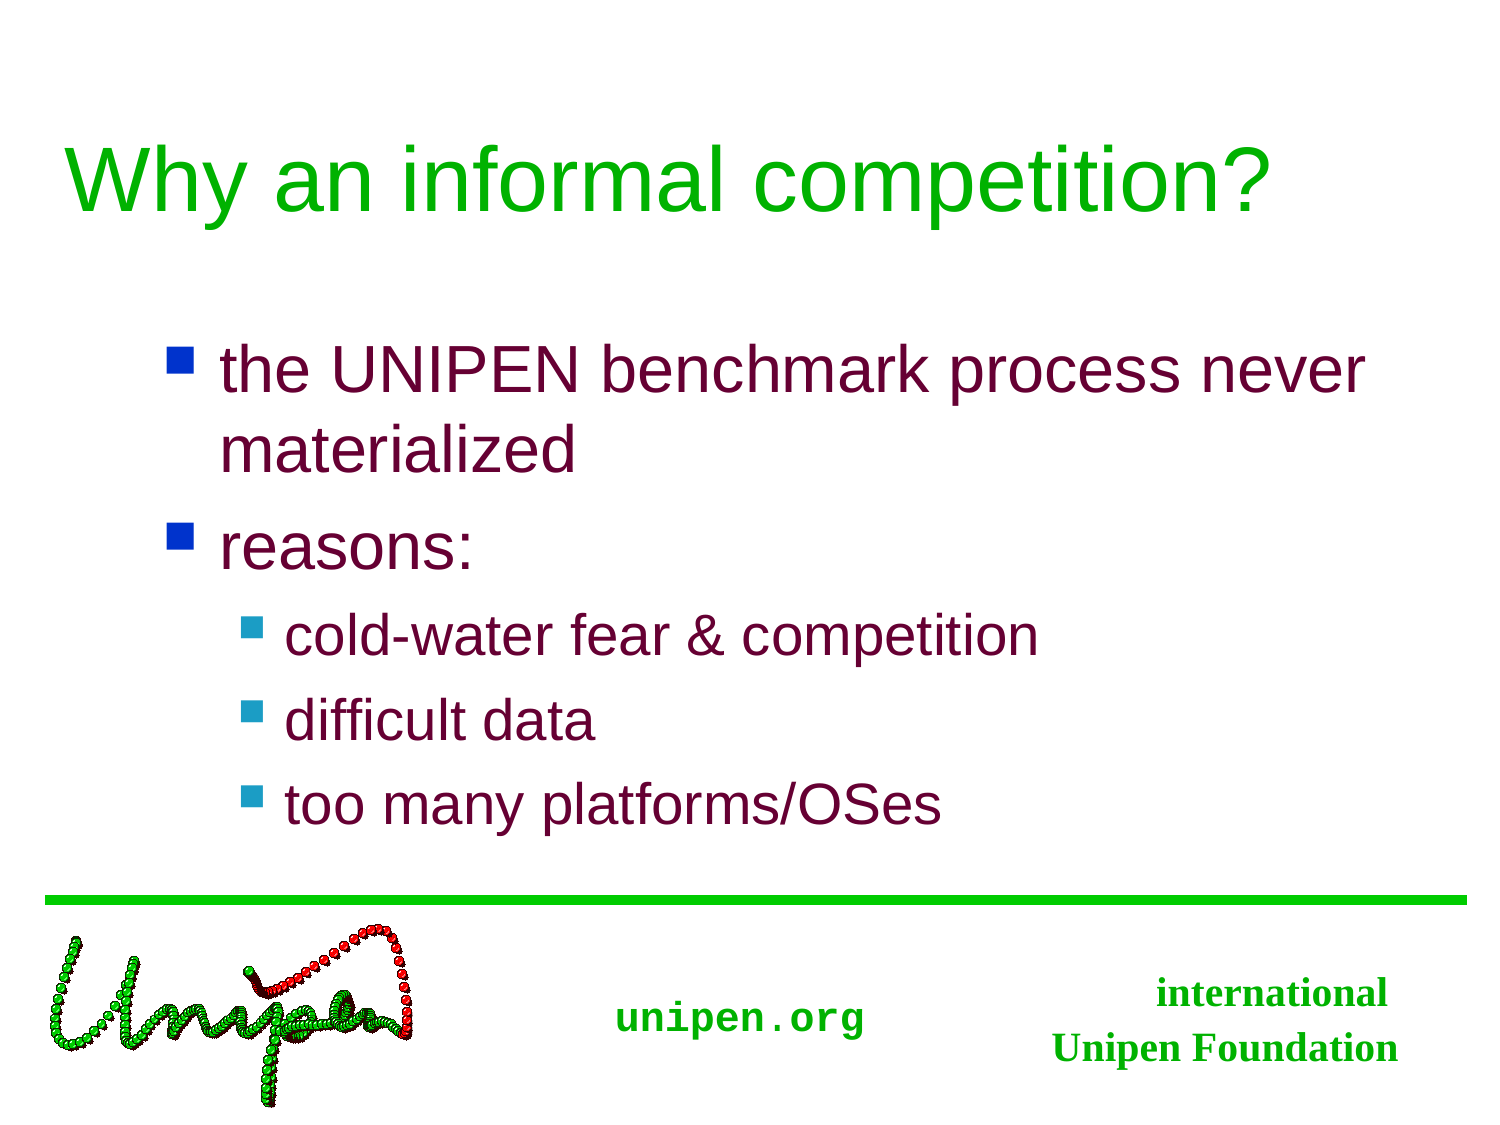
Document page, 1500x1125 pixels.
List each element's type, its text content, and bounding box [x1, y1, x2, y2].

list the UNIPEN benchmark process never materialized reasons: cold-water fear & competition difficult data too many platforms/OSes [148, 318, 1463, 994]
title Why an informal competition? [49, 112, 1467, 238]
picture [50, 924, 413, 1108]
